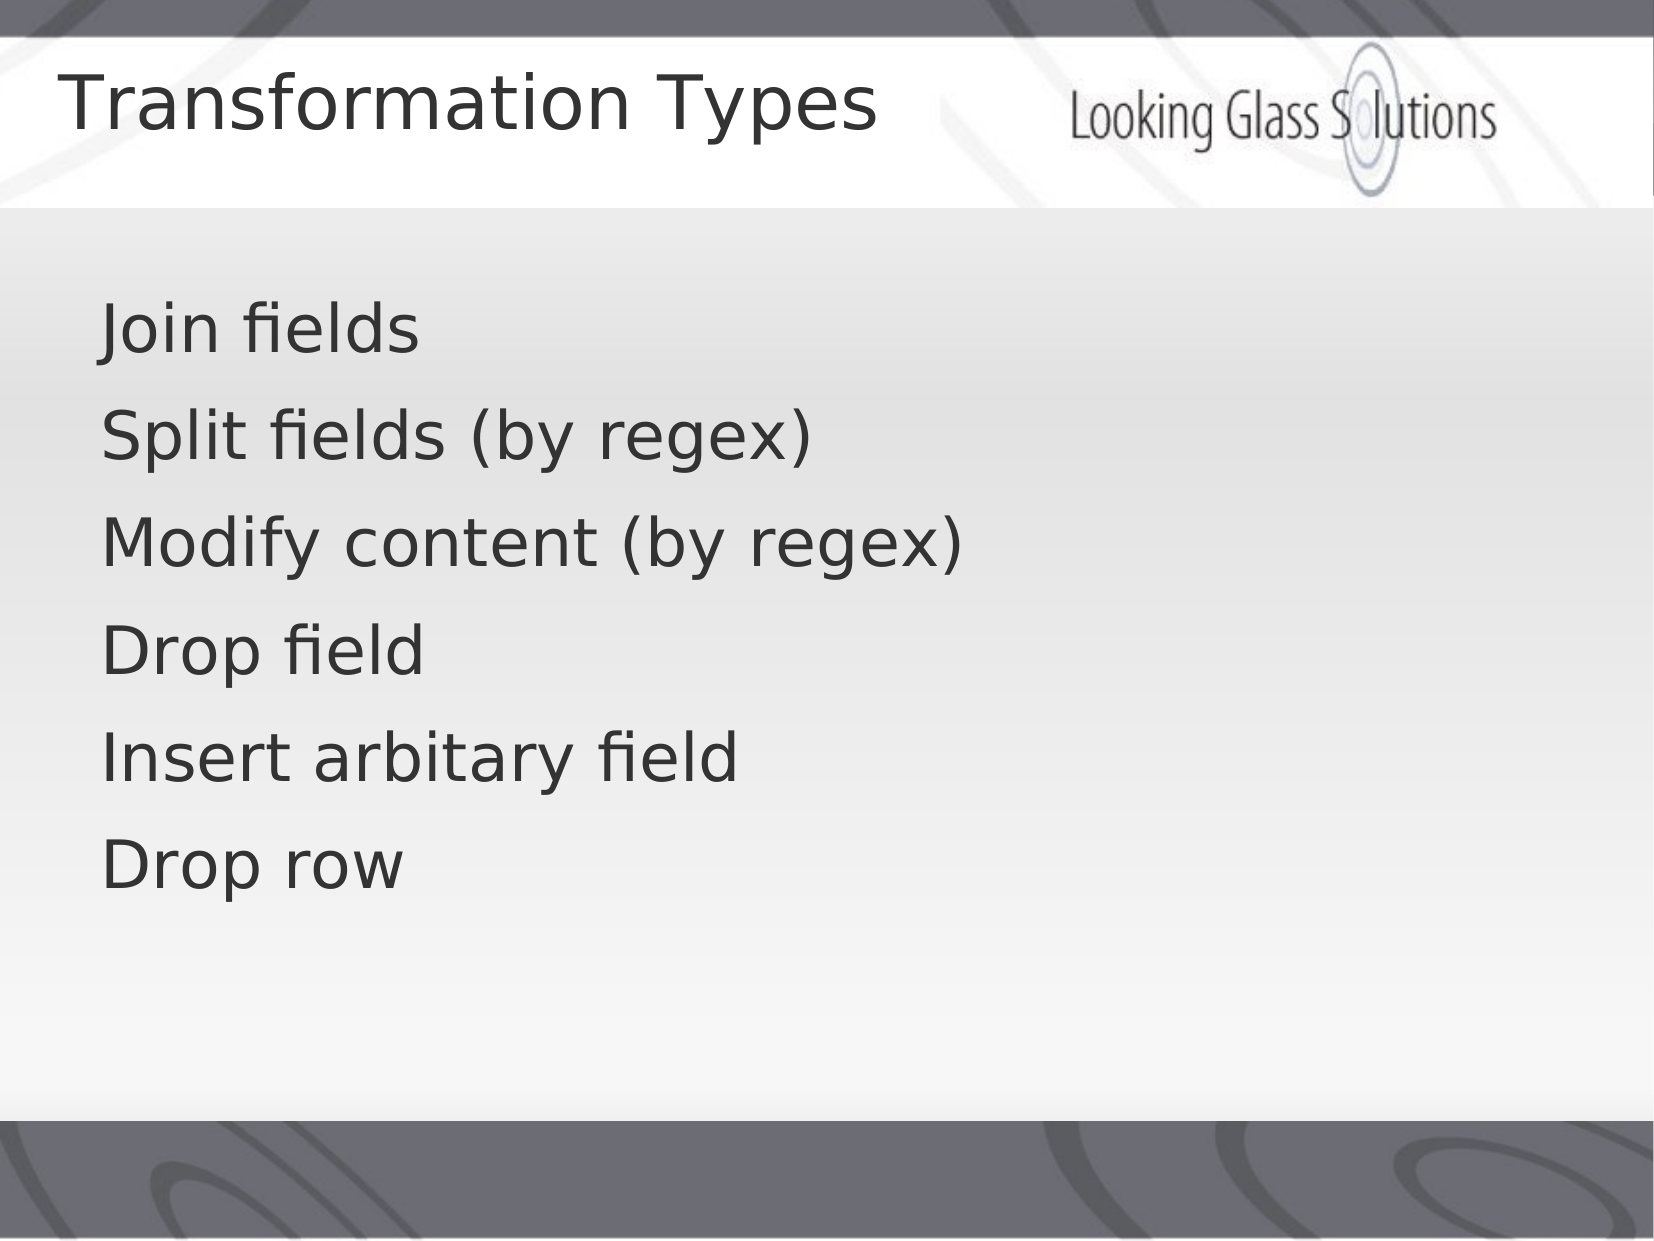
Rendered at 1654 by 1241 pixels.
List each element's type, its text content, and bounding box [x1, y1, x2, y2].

title Transformation Types [59, 29, 1270, 178]
list Join fields Split fields (by regex) Modify content (by regex) Drop field Insert arbitary field Drop row [82, 290, 1571, 1109]
picture [0, 0, 1654, 1241]
